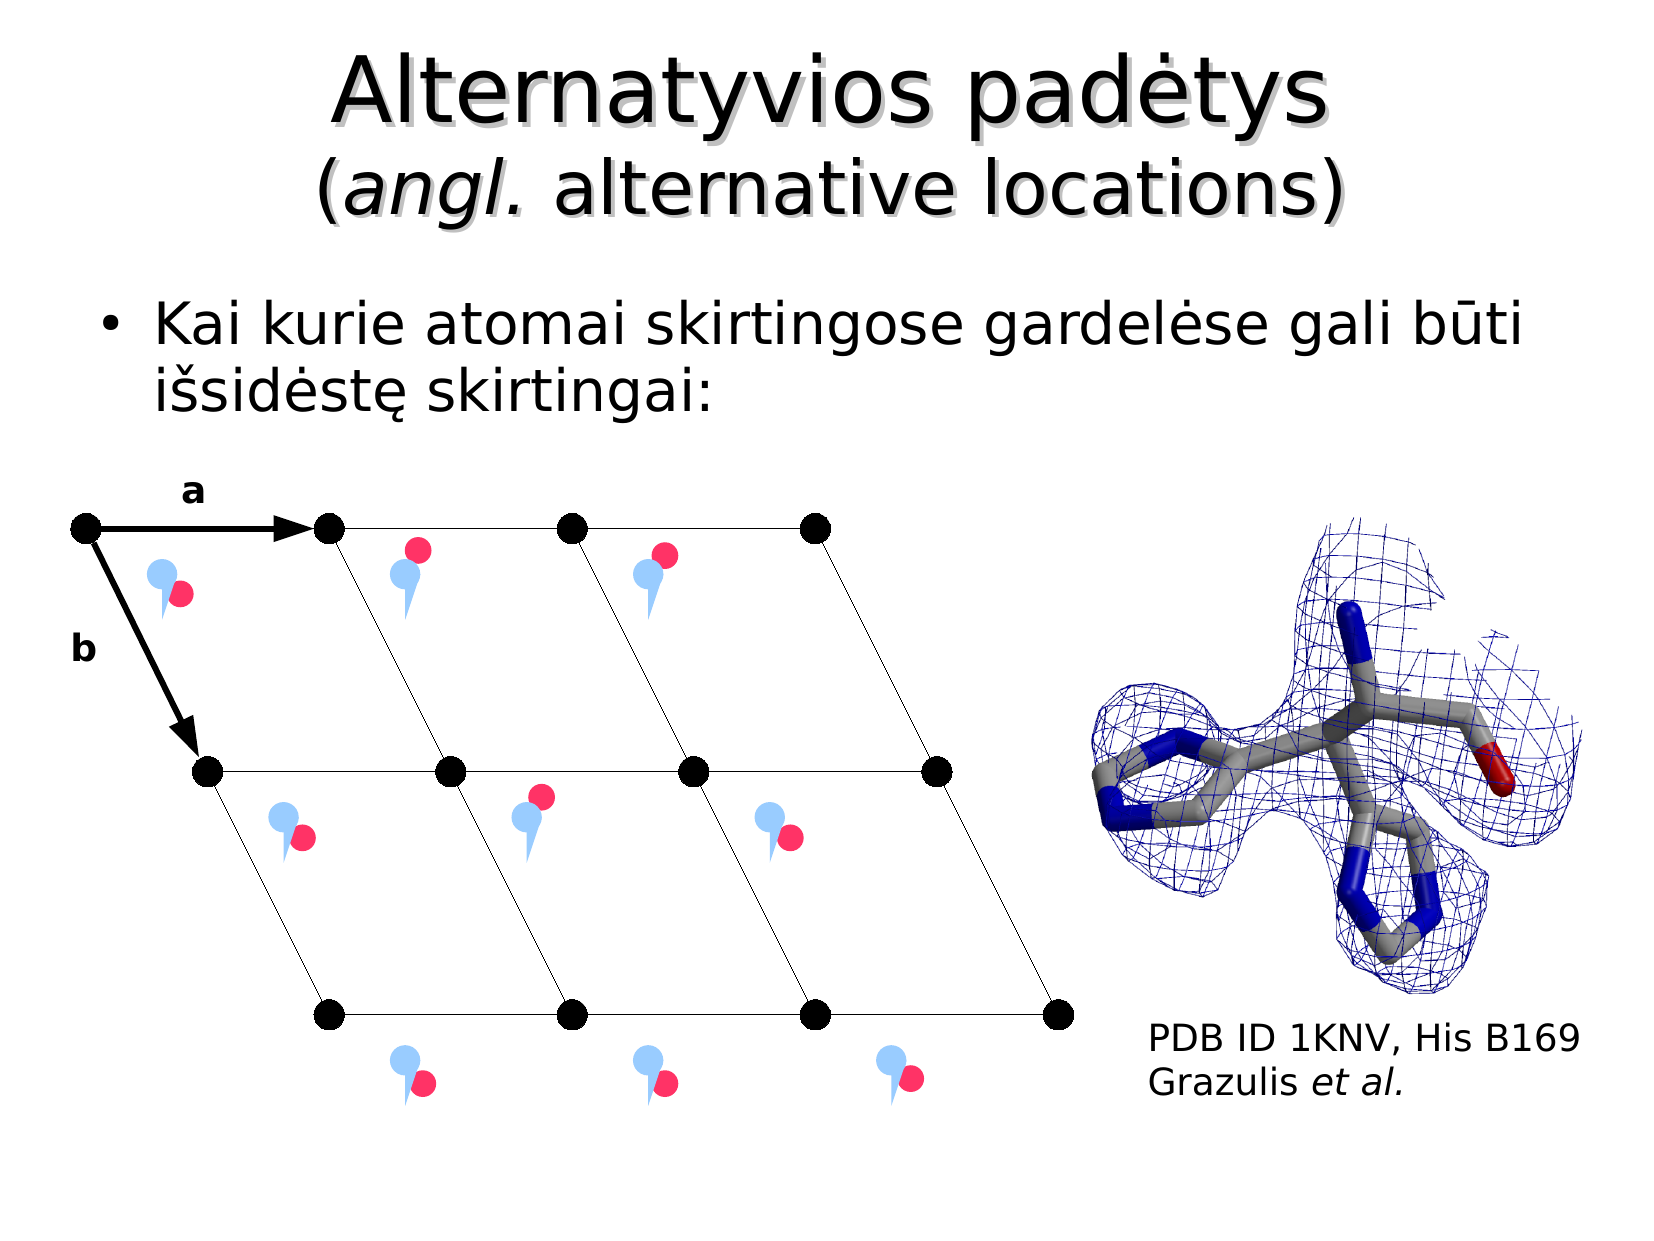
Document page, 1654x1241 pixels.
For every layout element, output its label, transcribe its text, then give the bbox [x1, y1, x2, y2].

text_box [1043, 999, 1074, 1030]
text_box PDB ID 1KNV, His B169 Grazulis et al. [1132, 1009, 1597, 1112]
text_box [389, 1045, 437, 1106]
text_box [678, 756, 709, 771]
list Kai kurie atomai skirtingose gardelėse gali būti išsidėstę skirtingai: [82, 290, 1571, 462]
text_box [435, 772, 466, 787]
text_box [557, 1015, 588, 1030]
text_box [633, 542, 679, 620]
text_box [557, 999, 588, 1014]
text_box b [55, 619, 158, 688]
text_box [146, 559, 194, 620]
title Alternatyvios padėtys (angl. alternative locations) [86, 37, 1576, 232]
picture [1089, 515, 1584, 996]
text_box [435, 756, 466, 771]
text_box [192, 756, 223, 787]
text_box [632, 1045, 679, 1106]
text_box [876, 1045, 925, 1106]
text_box [389, 537, 432, 620]
text_box a [166, 461, 233, 531]
text_box [314, 513, 345, 544]
text_box [313, 999, 345, 1030]
text_box [557, 529, 588, 544]
text_box [800, 513, 831, 544]
text_box [678, 772, 709, 787]
text_box [754, 802, 804, 863]
text_box [557, 513, 588, 528]
text_box [511, 783, 556, 863]
text_box [268, 802, 316, 863]
text_box [70, 513, 102, 544]
text_box [921, 756, 953, 787]
text_box [800, 1015, 831, 1030]
text_box [800, 999, 831, 1014]
